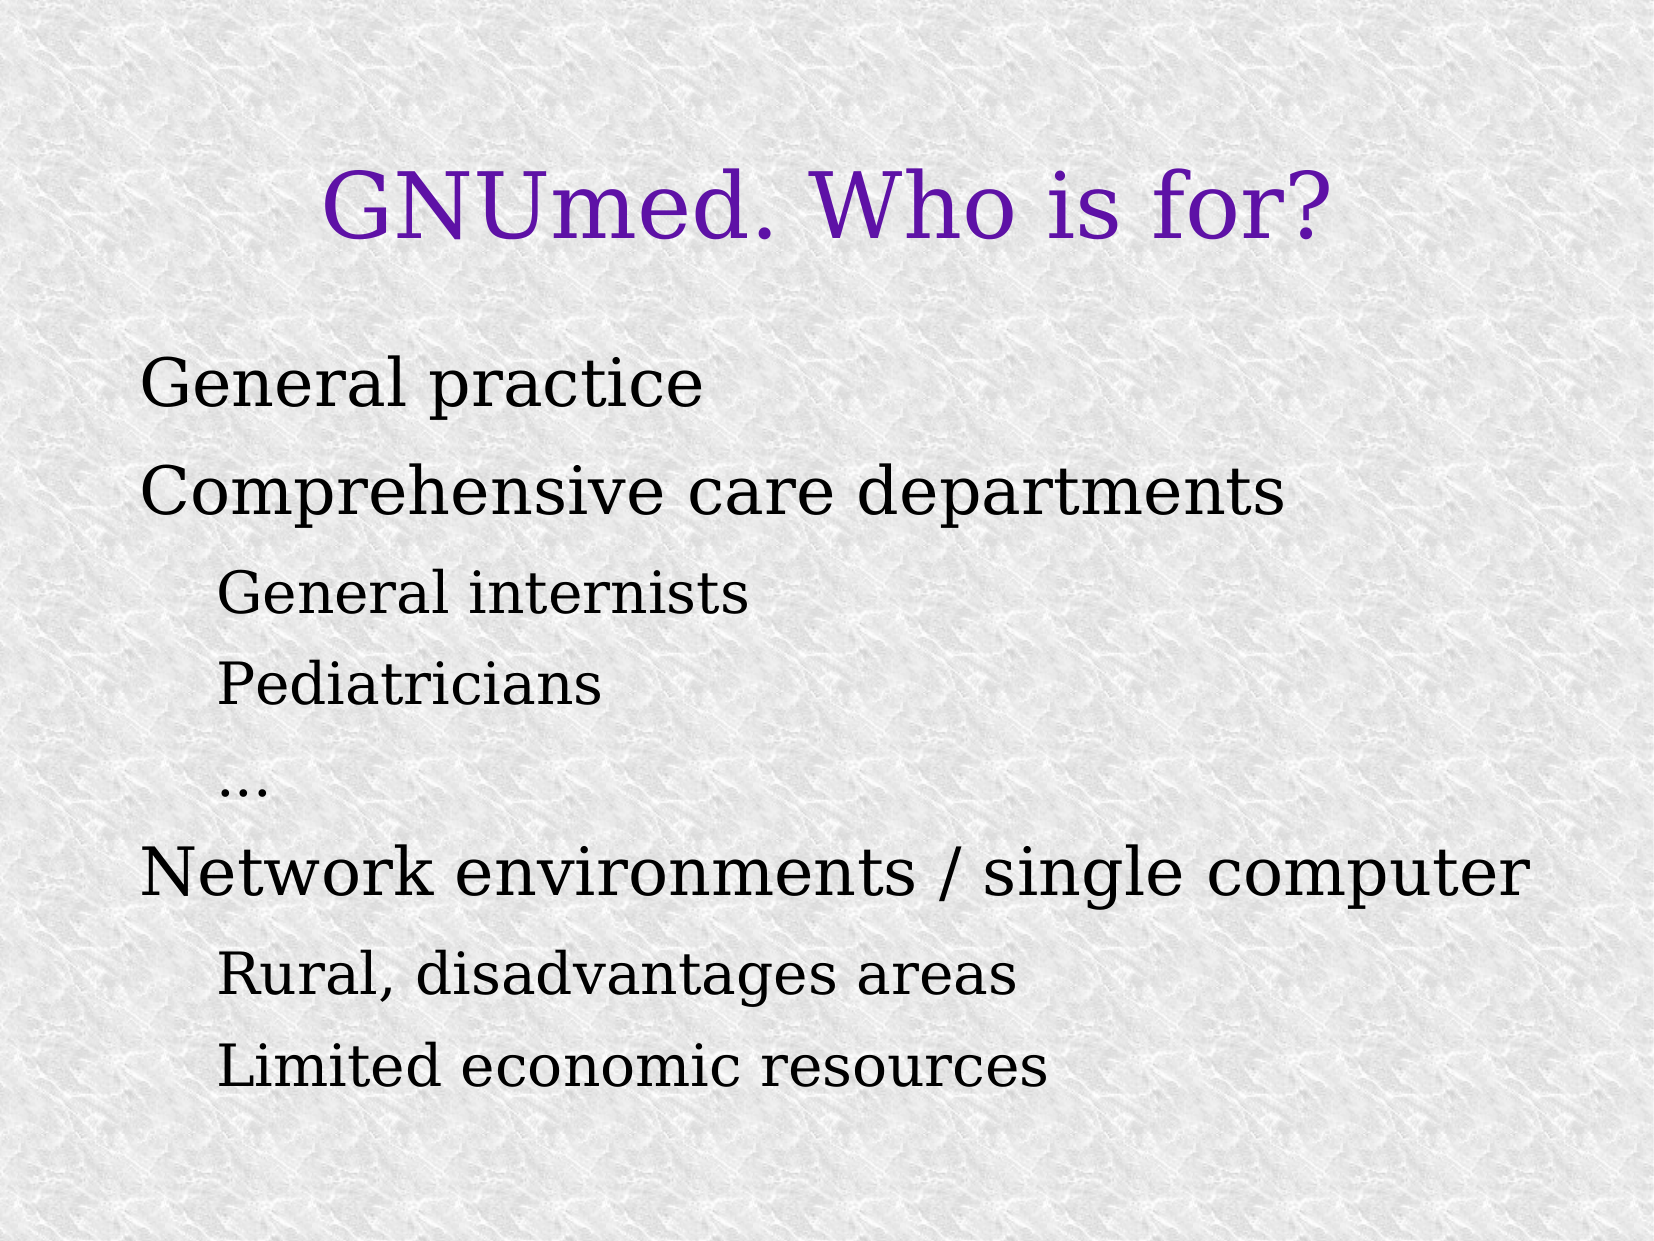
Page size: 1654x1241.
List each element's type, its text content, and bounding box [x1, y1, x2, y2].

picture [0, 0, 1654, 1241]
title GNUmed. Who is for? [121, 102, 1534, 311]
list General practice Comprehensive care departments General internists Pediatricians ... Network environments / single computer Rural, disadvantages areas Limited economic resources [121, 344, 1534, 1204]
